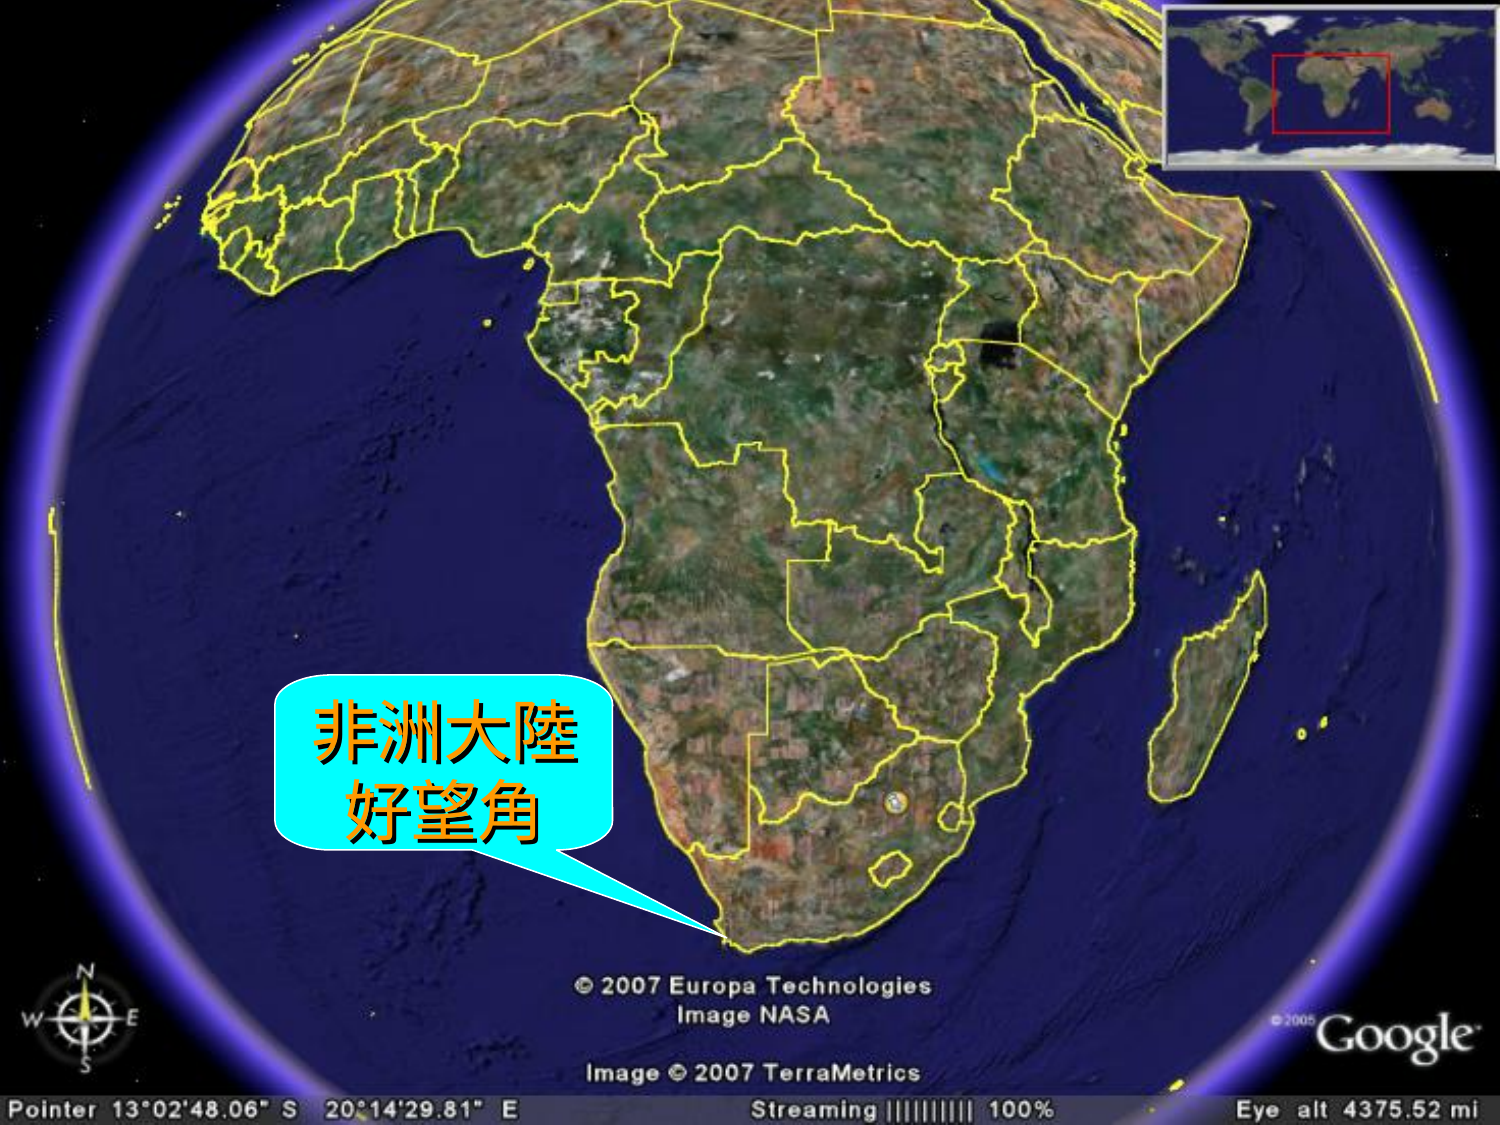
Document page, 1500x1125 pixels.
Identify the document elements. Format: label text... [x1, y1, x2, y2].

picture [0, 0, 1500, 1125]
text_box 非洲大陸 好望角 [274, 674, 728, 938]
